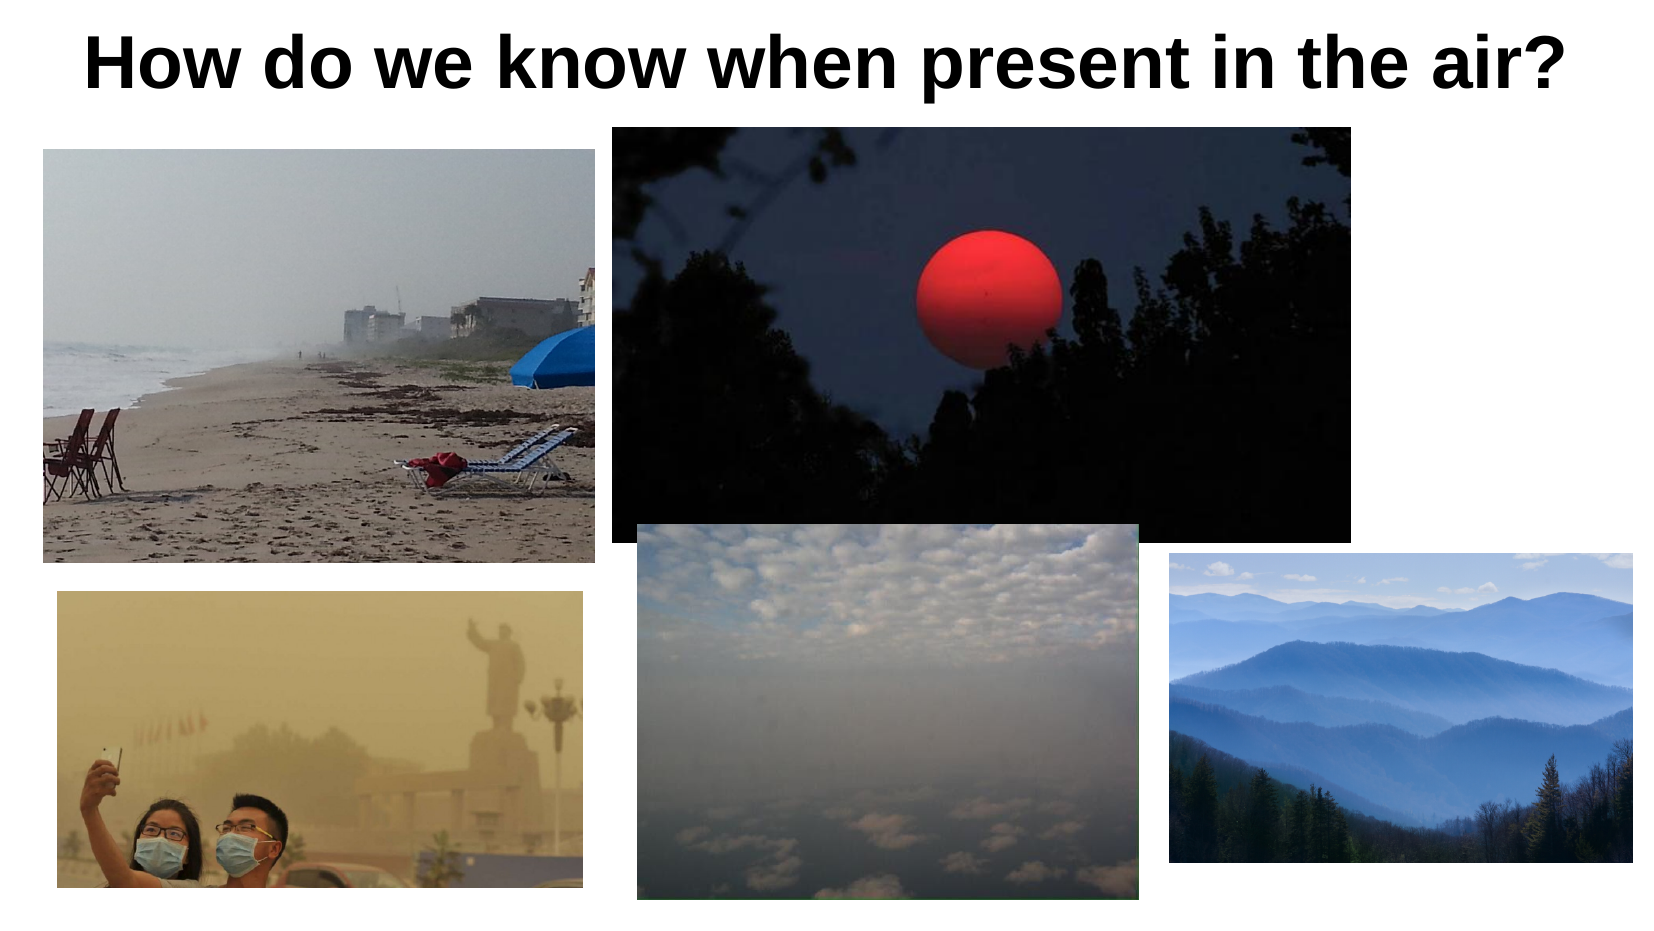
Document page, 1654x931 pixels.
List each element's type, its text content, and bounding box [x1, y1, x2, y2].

picture [612, 127, 1351, 901]
picture [43, 149, 595, 563]
title How do we know when present in the air? [0, 5, 1654, 112]
picture [57, 591, 583, 888]
picture [1169, 553, 1633, 863]
